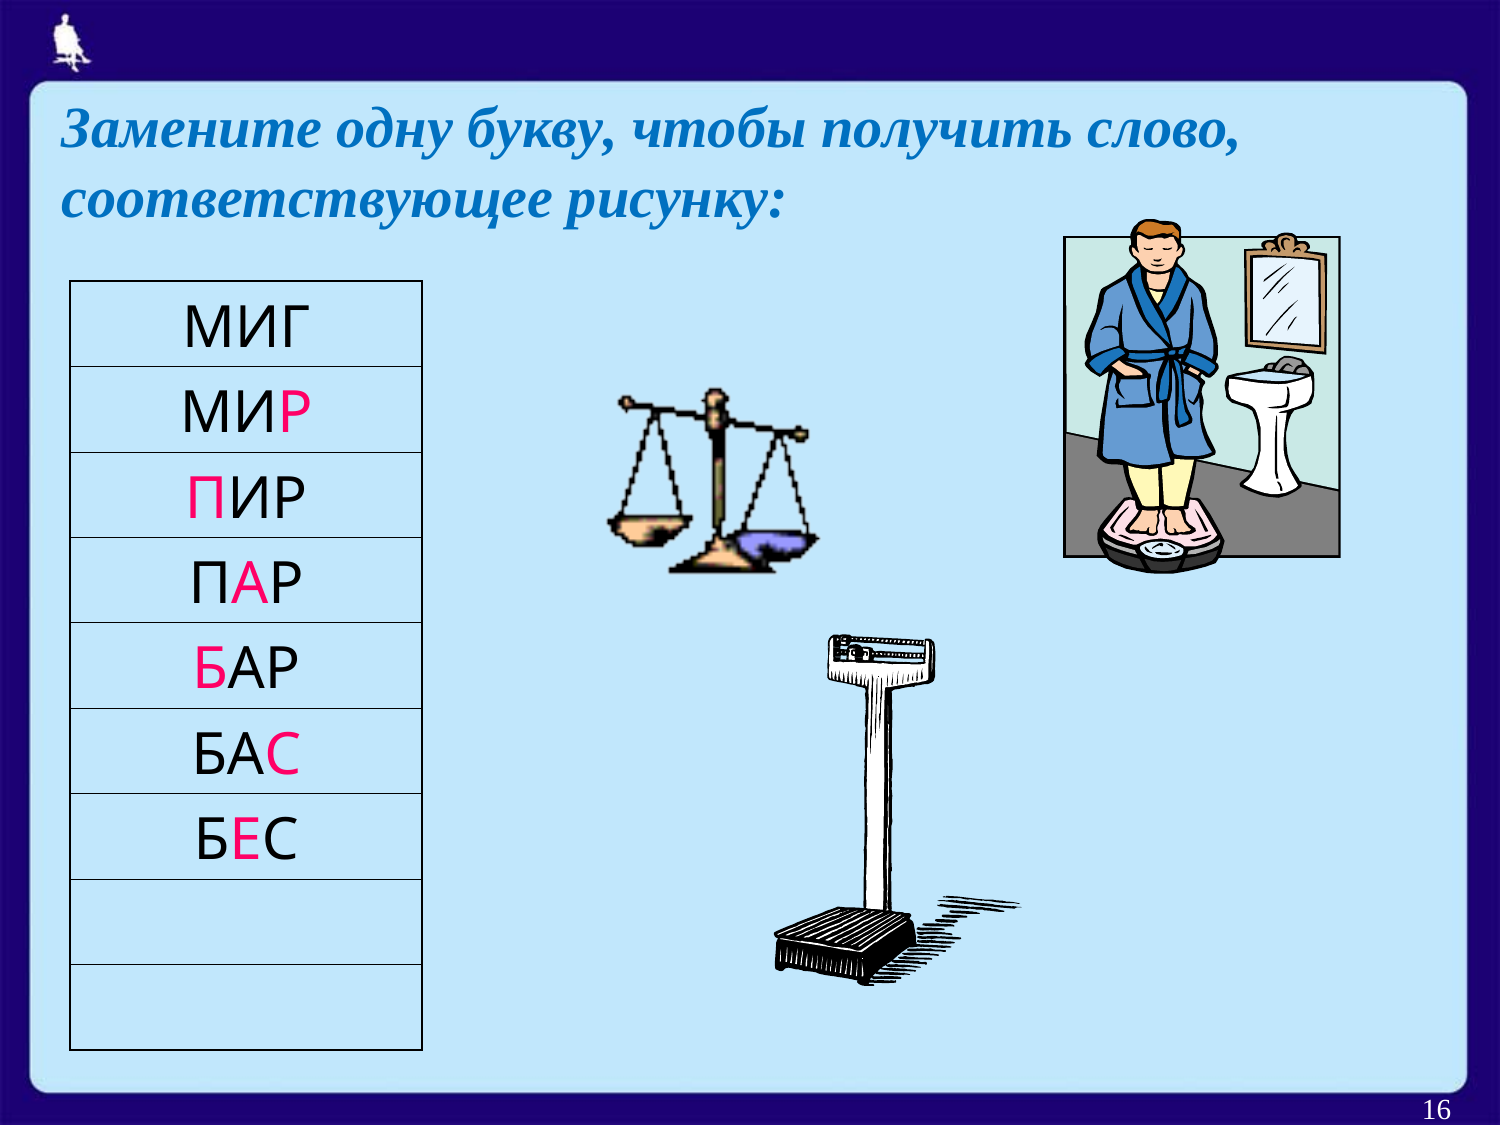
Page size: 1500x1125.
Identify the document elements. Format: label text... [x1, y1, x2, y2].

text_box <номер> [1116, 1082, 1467, 1125]
table_cell [71, 965, 421, 1049]
table_cell МИР [71, 367, 421, 452]
table_cell БАС [71, 709, 421, 793]
table_cell БЕС [71, 794, 421, 879]
table_cell ПИР [71, 453, 421, 537]
table_header МИГ [71, 282, 421, 366]
text_box Замените одну букву, чтобы получить слово, соответствующее рисунку: [46, 81, 1477, 238]
table_cell ПАР [71, 538, 421, 622]
table_cell [71, 880, 421, 964]
table_cell БАР [71, 623, 421, 708]
picture [0, 0, 1500, 1125]
